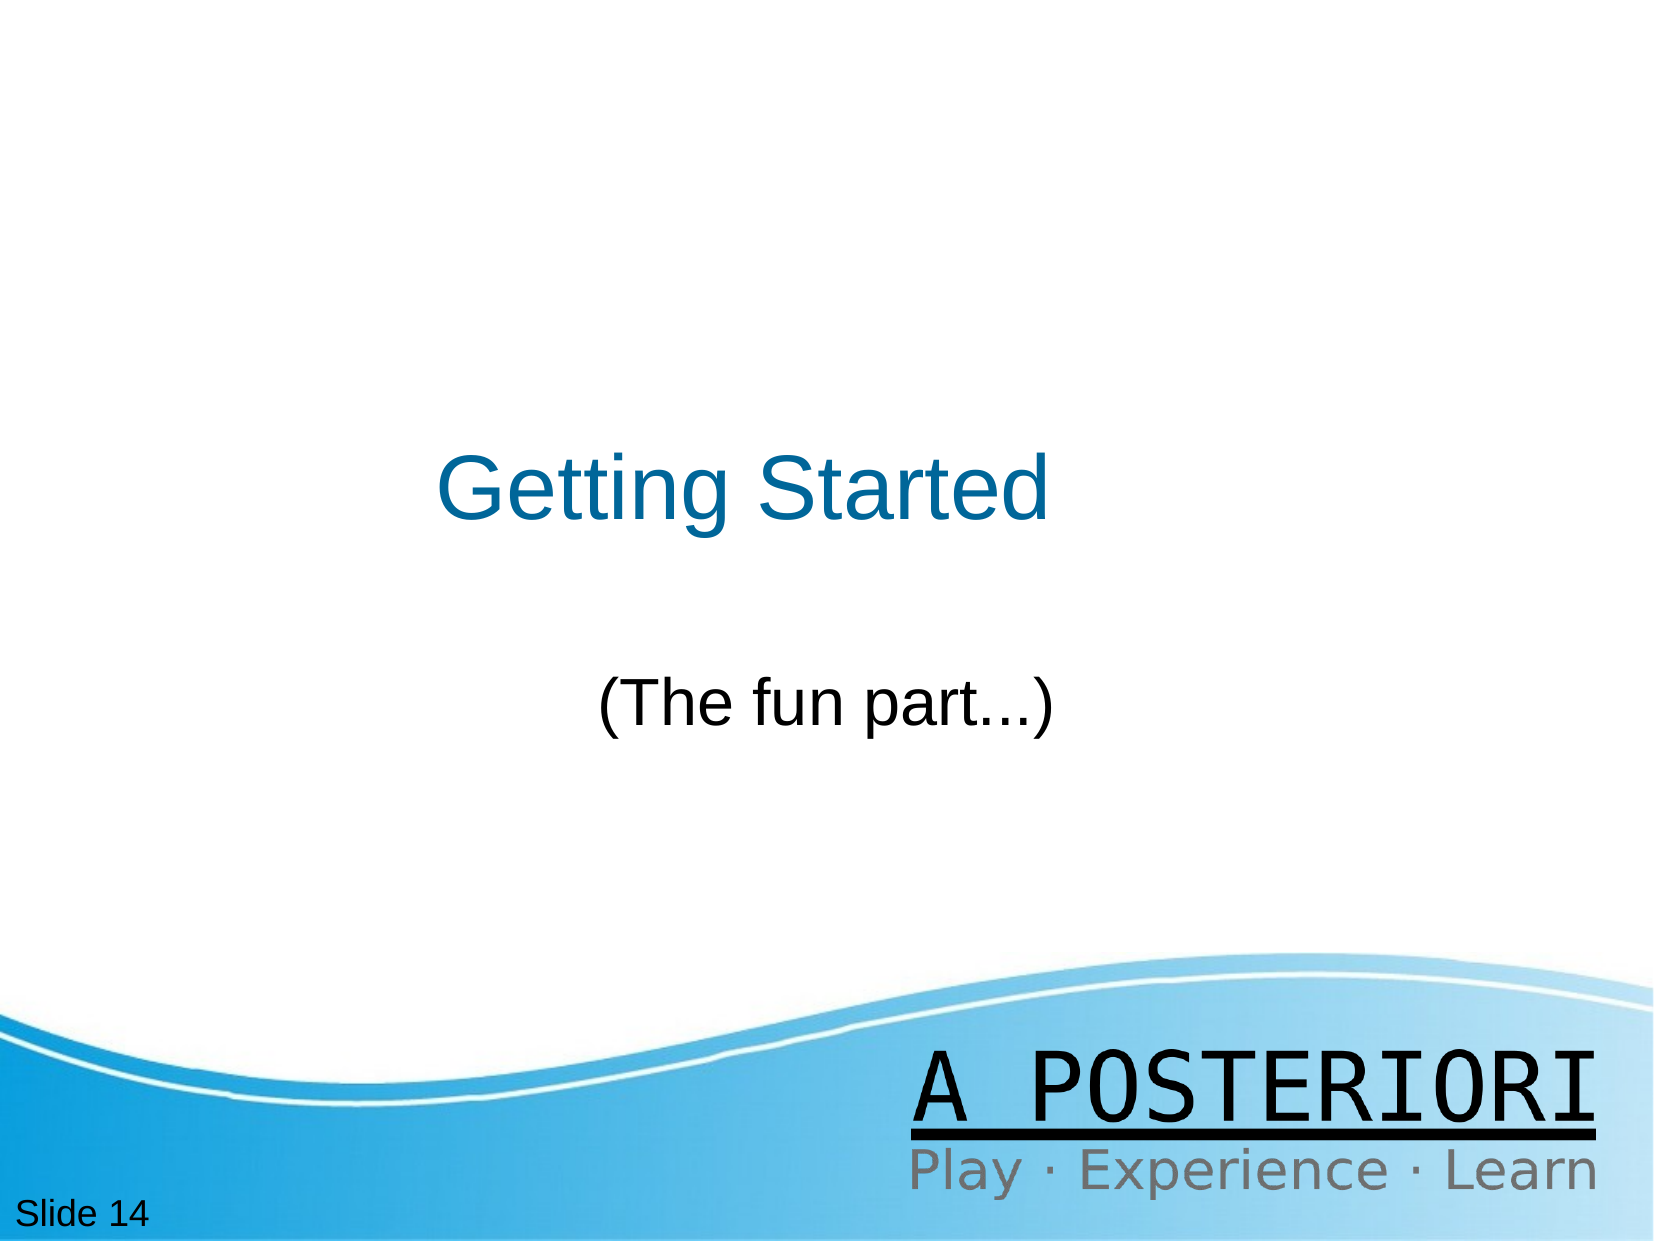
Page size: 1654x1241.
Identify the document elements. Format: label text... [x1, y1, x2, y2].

title Getting Started [0, 384, 1489, 592]
picture [0, 952, 1654, 1241]
list (The fun part...) [82, 665, 1571, 1010]
